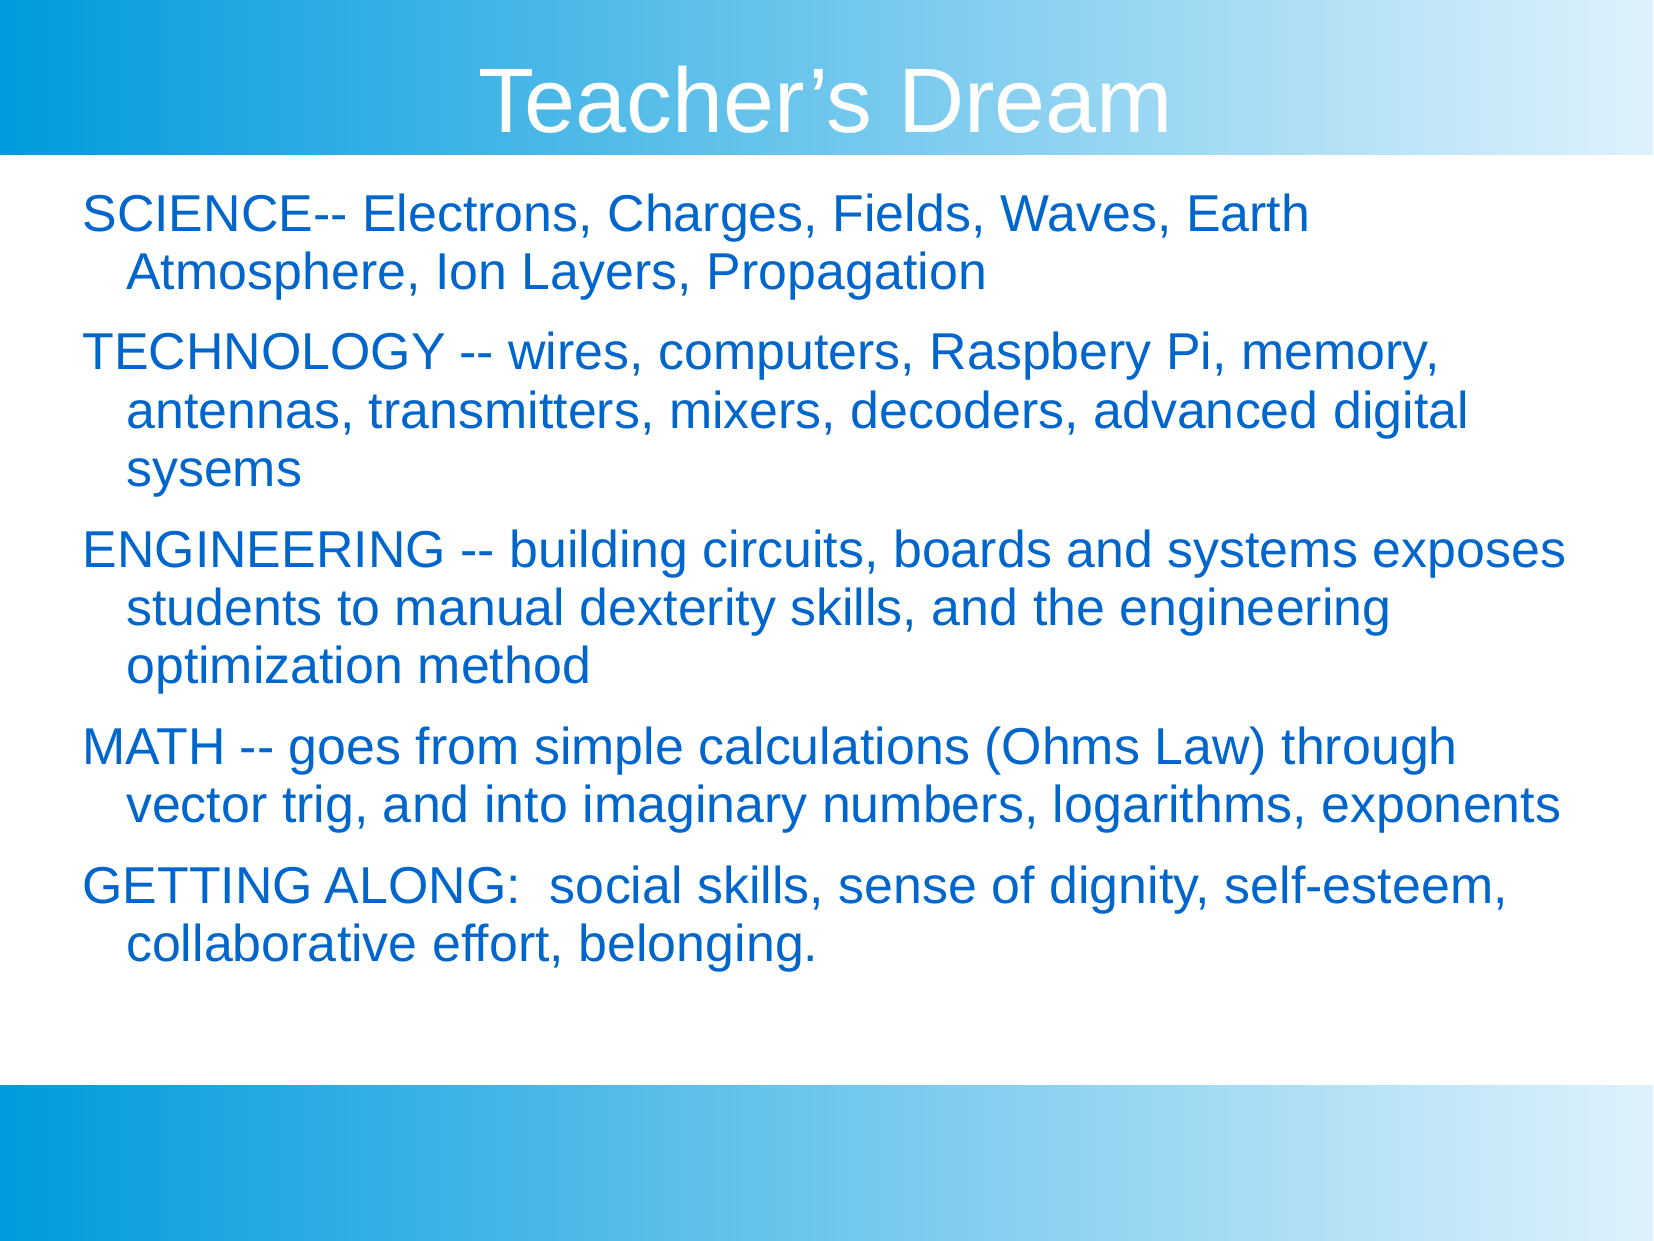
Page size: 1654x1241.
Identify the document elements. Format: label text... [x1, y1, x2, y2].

list SCIENCE-- Electrons, Charges, Fields, Waves, Earth Atmosphere, Ion Layers, Propagation TECHNOLOGY -- wires, computers, Raspbery Pi, memory, antennas, transmitters, mixers, decoders, advanced digital sysems ENGINEERING -- building circuits, boards and systems exposes students to manual dexterity skills, and the engineering optimization method MATH -- goes from simple calculations (Ohms Law) through vector trig, and into imaginary numbers, logarithms, exponents GETTING ALONG: social skills, sense of dignity, self-esteem, collaborative effort, belonging. [82, 180, 1571, 1010]
title Teacher’s Dream [82, 49, 1571, 154]
